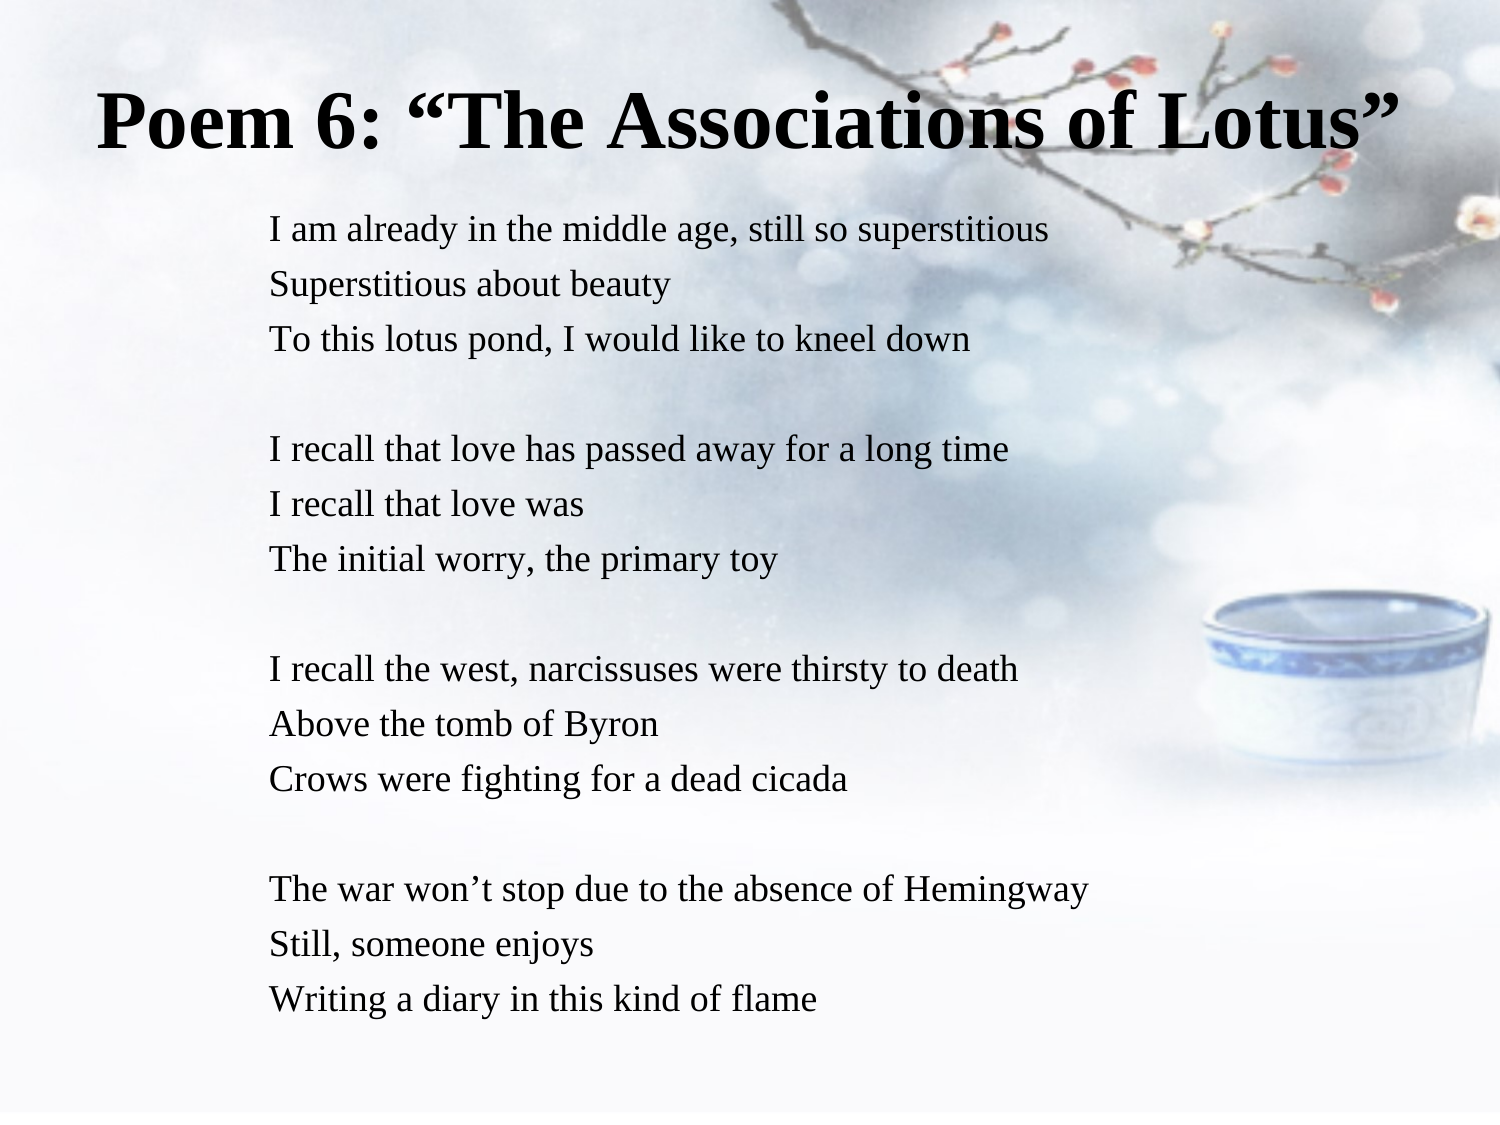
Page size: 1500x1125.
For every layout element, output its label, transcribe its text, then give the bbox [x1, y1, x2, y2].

title Poem 6: “The Associations of Lotus” [75, 45, 1426, 185]
picture [0, 0, 1500, 1125]
list I am already in the middle age, still so superstitious Superstitious about beauty To this lotus pond, I would like to kneel down I recall that love has passed away for a long time I recall that love was The initial worry, the primary toy I recall the west, narcissuses were thirsty to death Above the tomb of Byron Crows were fighting for a dead cicada The war won’t stop due to the absence of Hemingway Still, someone enjoys Writing a diary in this kind of flame [253, 196, 1500, 1083]
